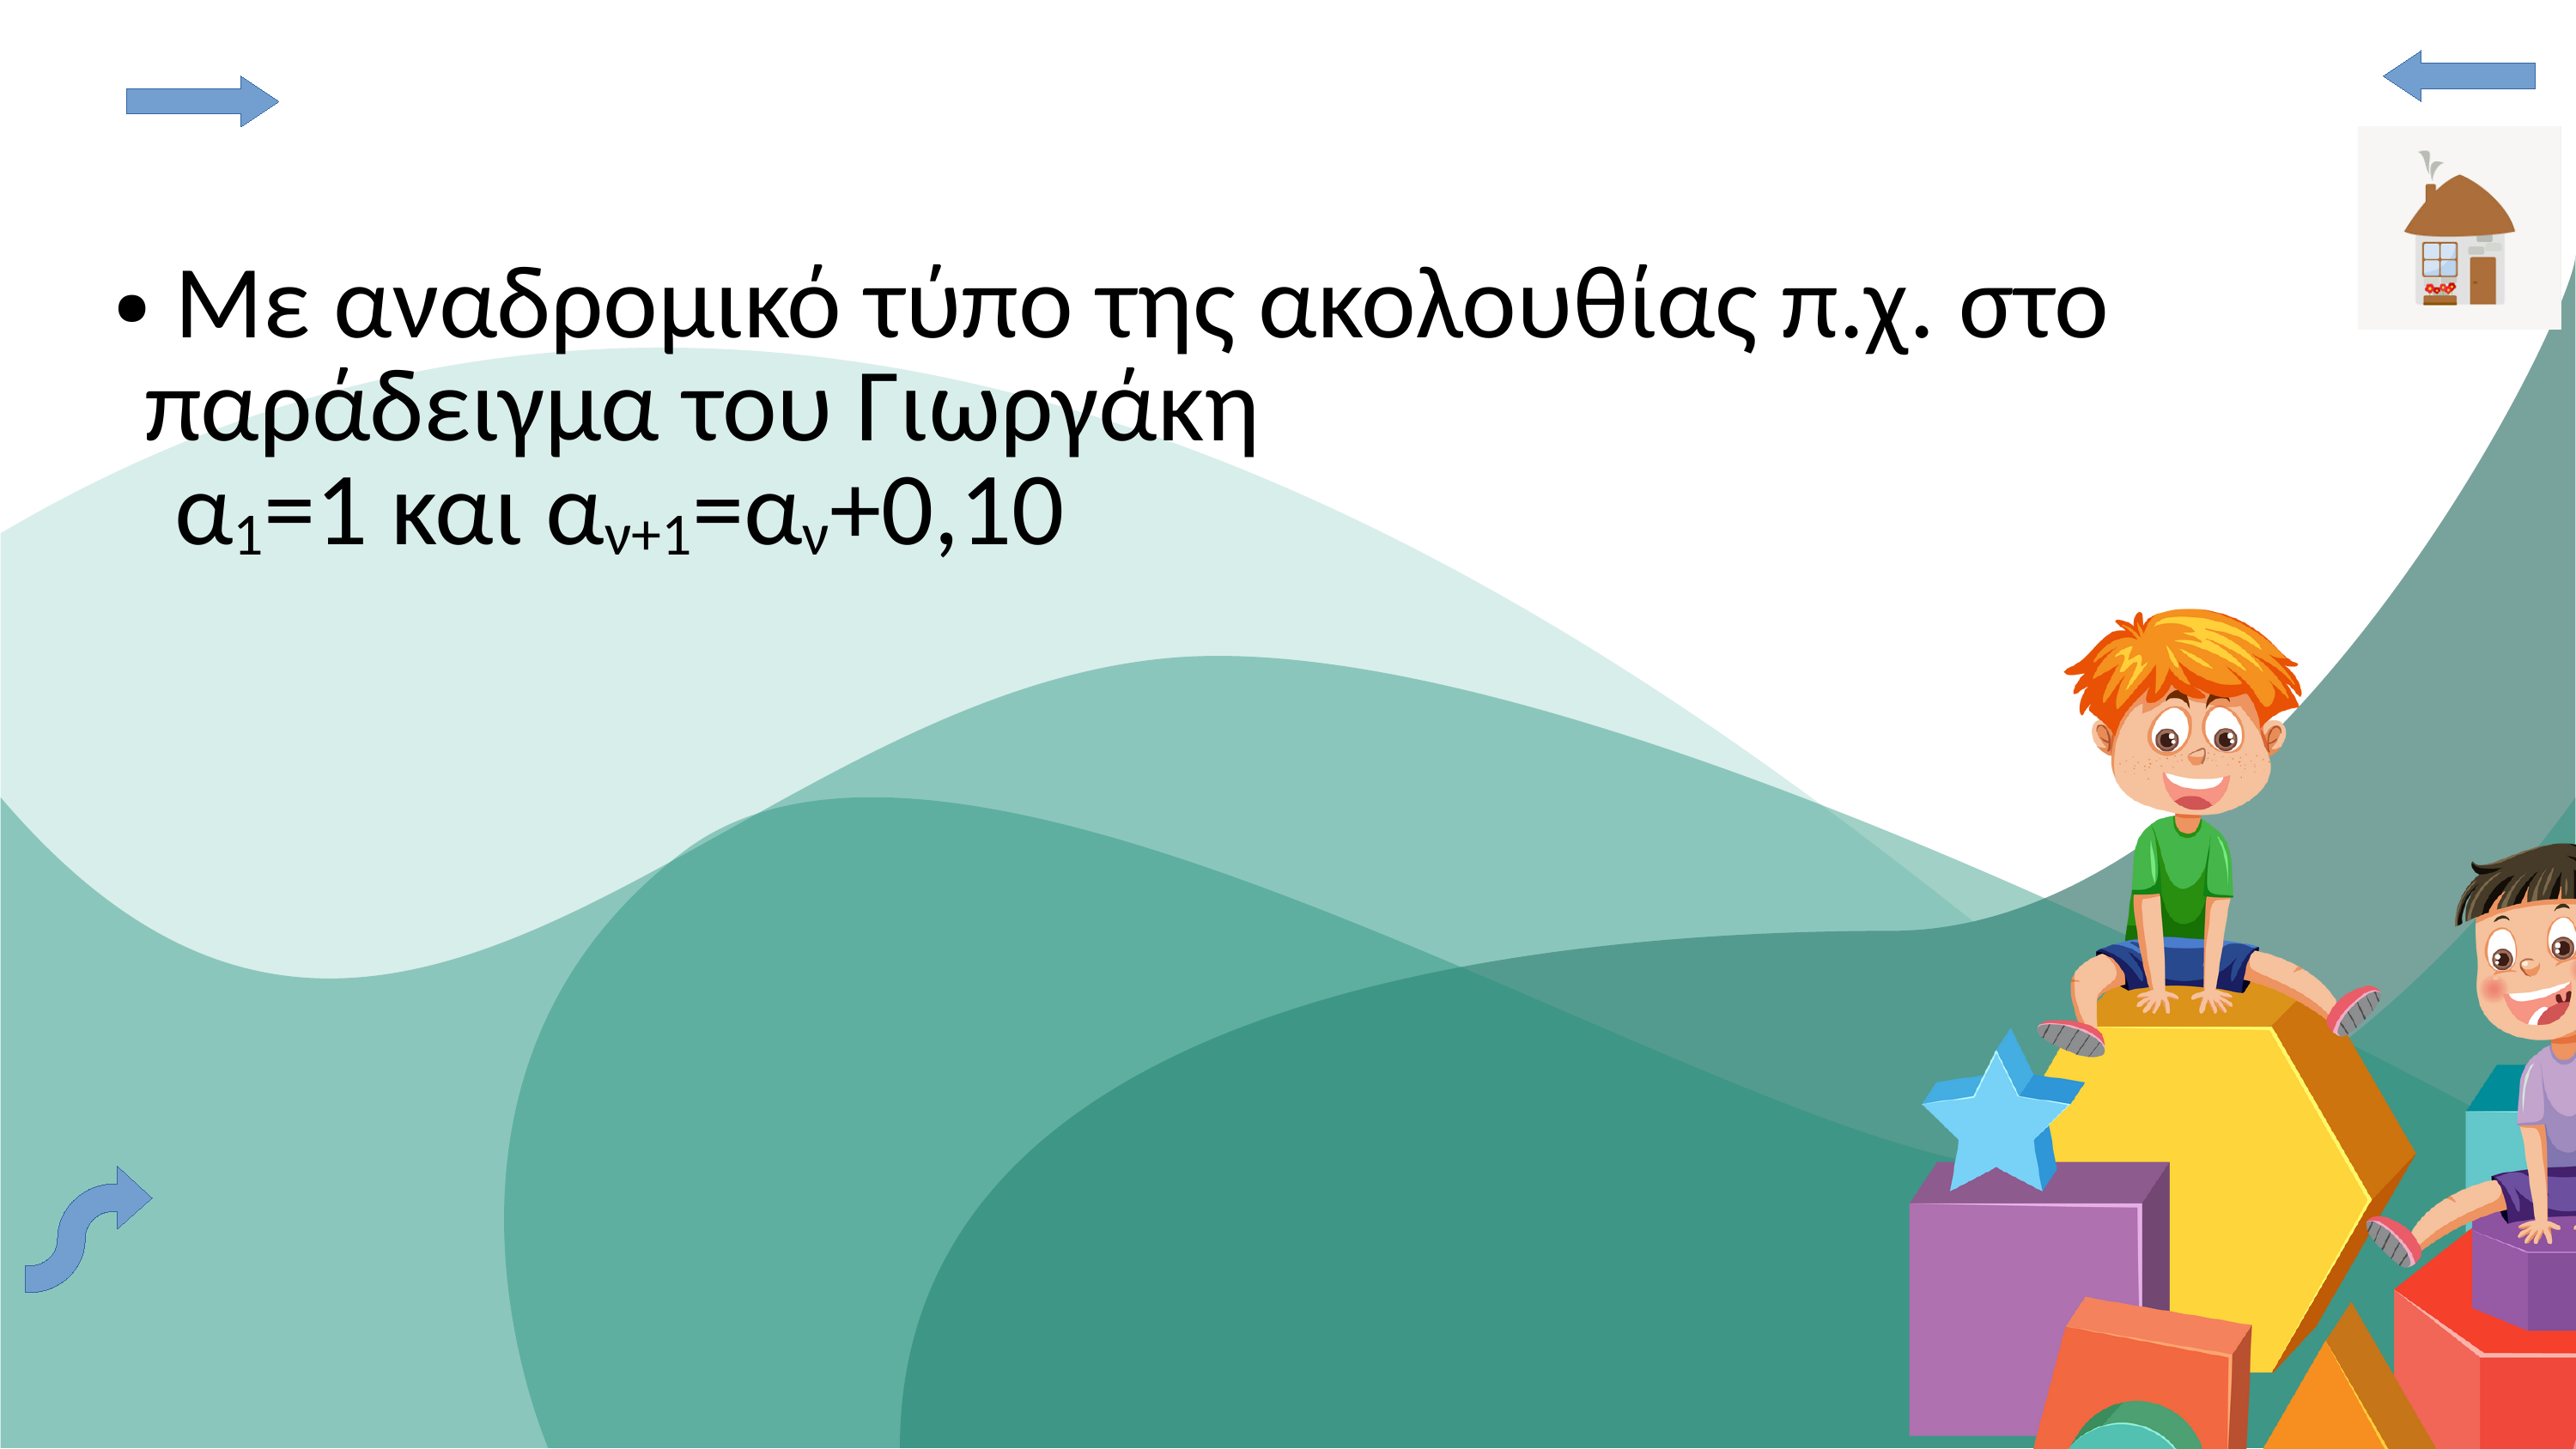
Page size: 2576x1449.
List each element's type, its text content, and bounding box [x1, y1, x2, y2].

text_box [0, 0, 2576, 1449]
picture [2358, 126, 2561, 330]
text_box Με αναδρομικό τύπο της ακολουθίας π.χ. στο παράδειγμα του Γιωργάκη α1=1 και αν+1=αν+0,10 [101, 253, 2181, 682]
